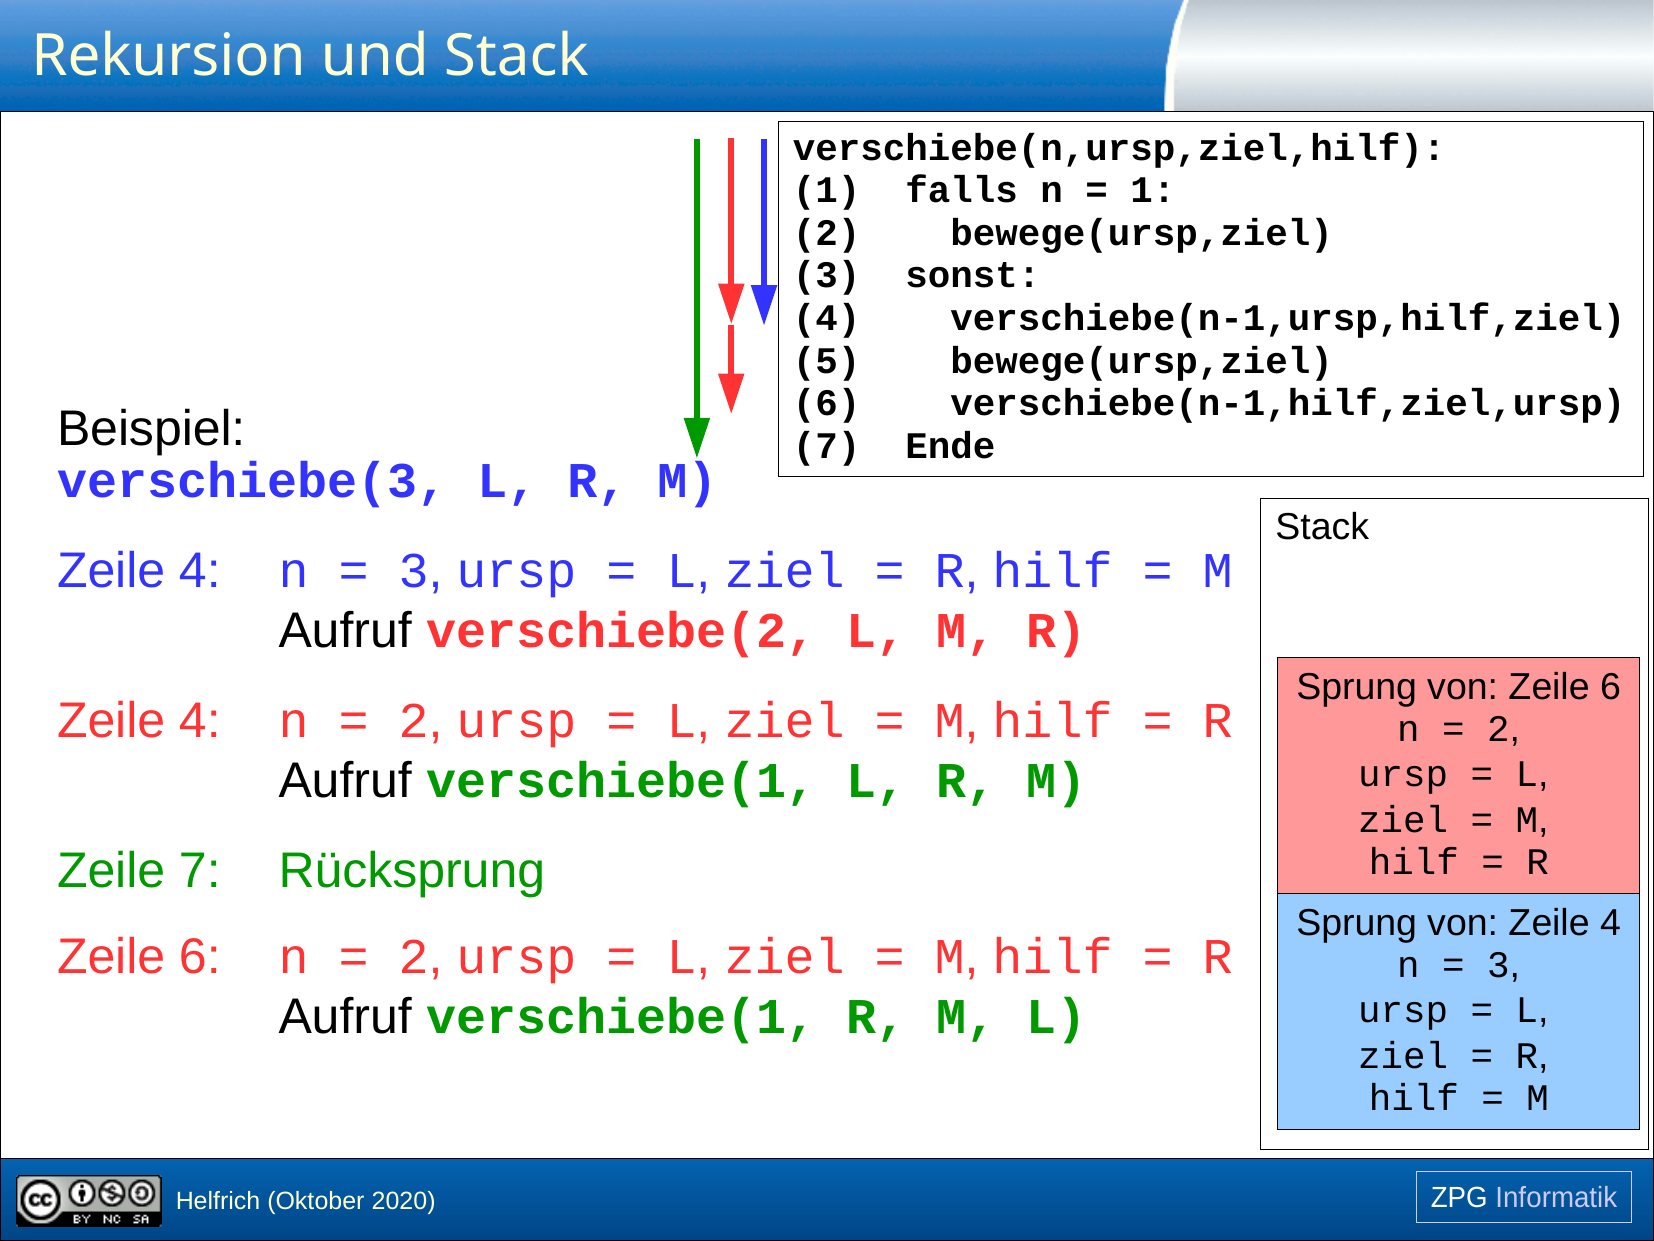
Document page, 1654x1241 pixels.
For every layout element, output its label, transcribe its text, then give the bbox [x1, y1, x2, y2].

text_box Stack [1260, 498, 1649, 1150]
title Rekursion und Stack [31, 14, 1151, 92]
list Beispiel: verschiebe(3, L, R, M) Zeile 4: n = 3, ursp = L, ziel = R, hilf = M Aufruf verschiebe(2, L, M, R) Zeile 4: n = 2, ursp = L, ziel = M, hilf = R Aufruf verschiebe(1, L, R, M) Zeile 7: Rücksprung Zeile 6: n = 2, ursp = L, ziel = M, hilf = R Aufruf verschiebe(1, R, M, L) [57, 400, 1605, 1049]
picture [16, 1175, 162, 1227]
picture [0, 0, 1654, 111]
text_box verschiebe(n,ursp,ziel,hilf): (1) falls n = 1: (2) bewege(ursp,ziel) (3) sonst: (4) verschiebe(n-1,ursp,hilf,ziel) (5) bewege(ursp,ziel) (6) verschiebe(n-1,hilf,ziel,ursp) (7) Ende [778, 121, 1644, 477]
